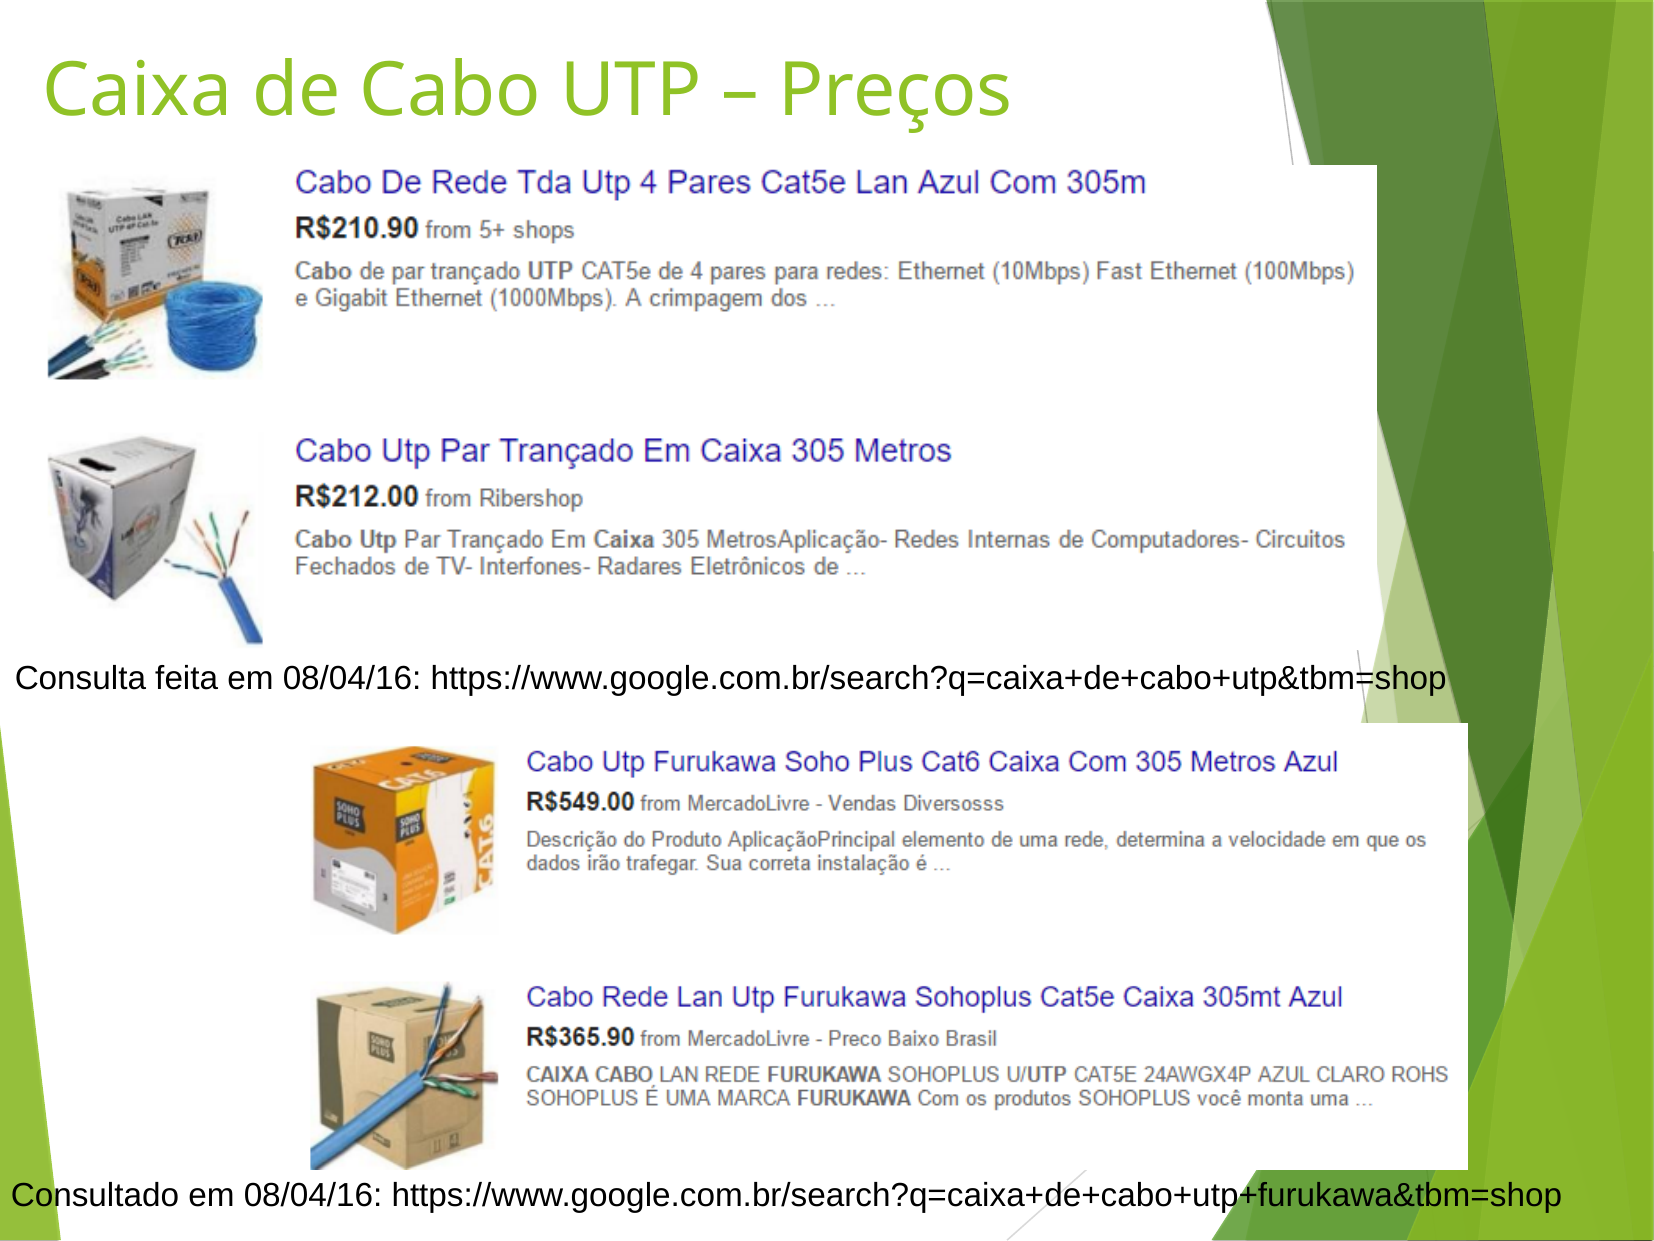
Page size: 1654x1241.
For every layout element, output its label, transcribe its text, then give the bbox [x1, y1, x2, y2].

title Caixa de Cabo UTP – Preços [27, 32, 1193, 165]
text_box Consulta feita em 08/04/16: https://www.google.com.br/search?q=caixa+de+cabo+utp&tbm=shop [0, 651, 1464, 704]
picture [27, 165, 1377, 650]
picture [295, 723, 1468, 1170]
text_box Consultado em 08/04/16: https://www.google.com.br/search?q=caixa+de+cabo+utp+furukawa&tbm=shop [0, 1169, 1580, 1222]
